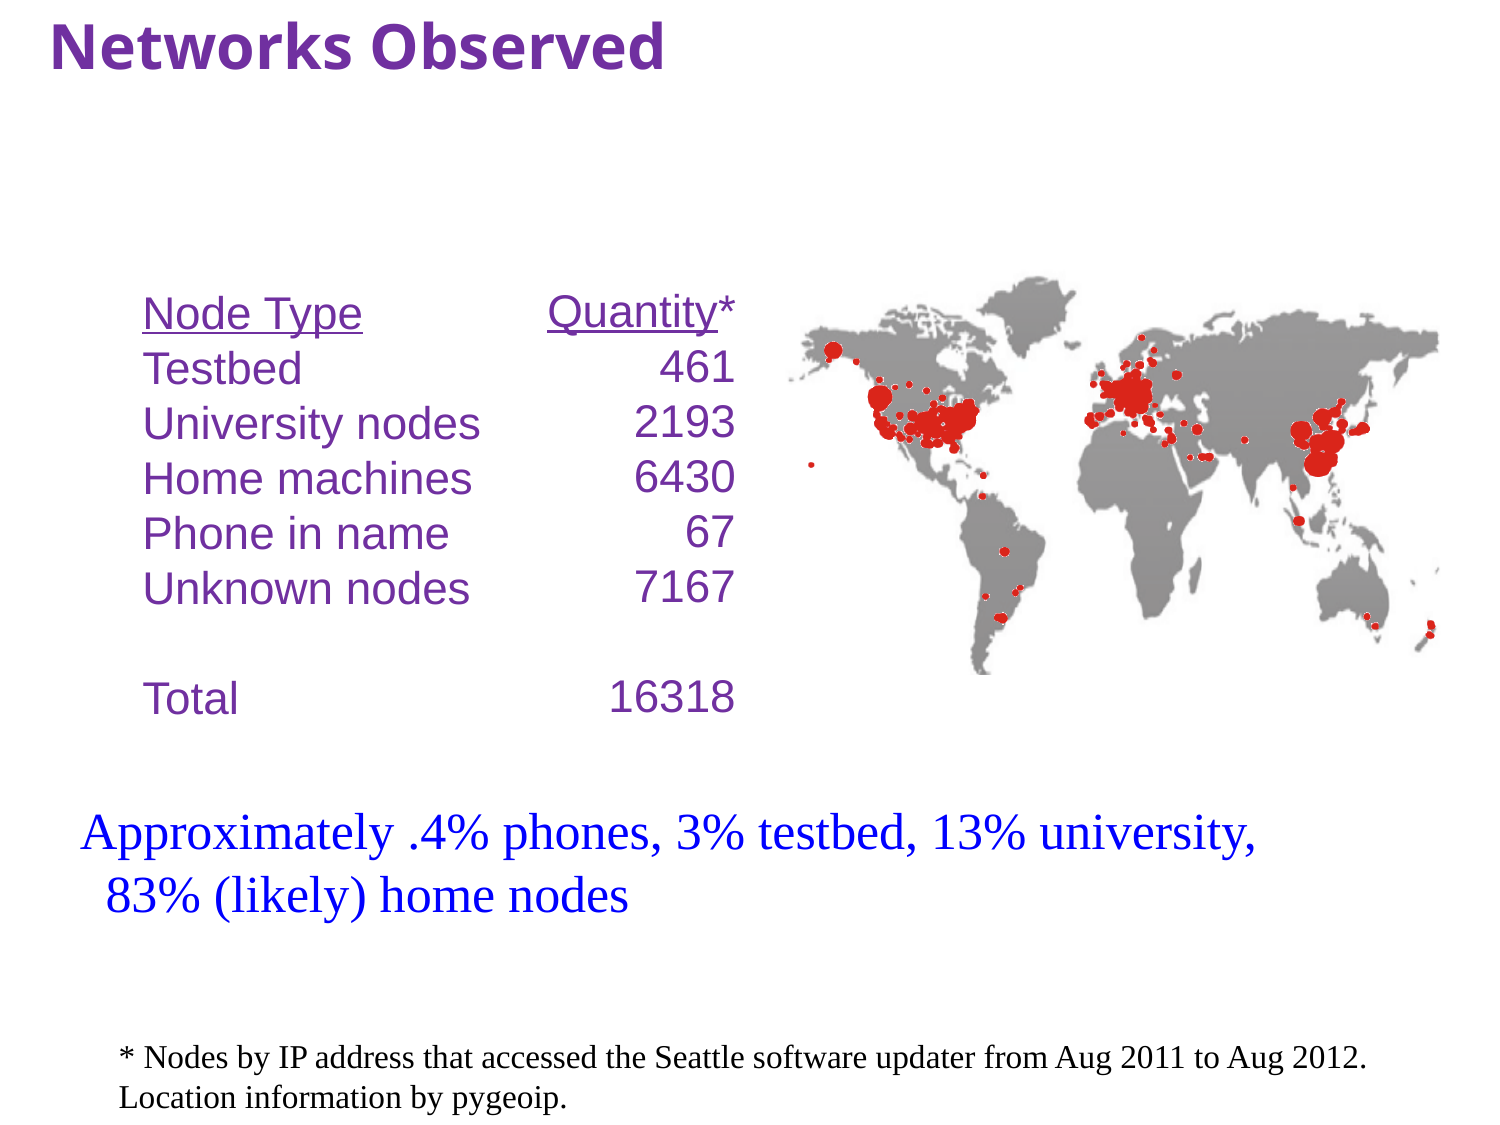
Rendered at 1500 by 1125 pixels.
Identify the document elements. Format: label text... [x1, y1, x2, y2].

text_box Quantity* 461 2193 6430 67 7167 16318 [533, 274, 750, 729]
text_box Approximately .4% phones, 3% testbed, 13% university, 83% (likely) home nodes [66, 791, 1284, 930]
picture [750, 262, 1483, 676]
text_box Node Type Testbed University nodes Home machines Phone in name Unknown nodes Total [124, 274, 500, 791]
text_box * Nodes by IP address that accessed the Seattle software updater from Aug 2011 to Aug 2012. Location information by pygeoip. [101, 1026, 1463, 1124]
title Networks Observed [33, 0, 1309, 188]
